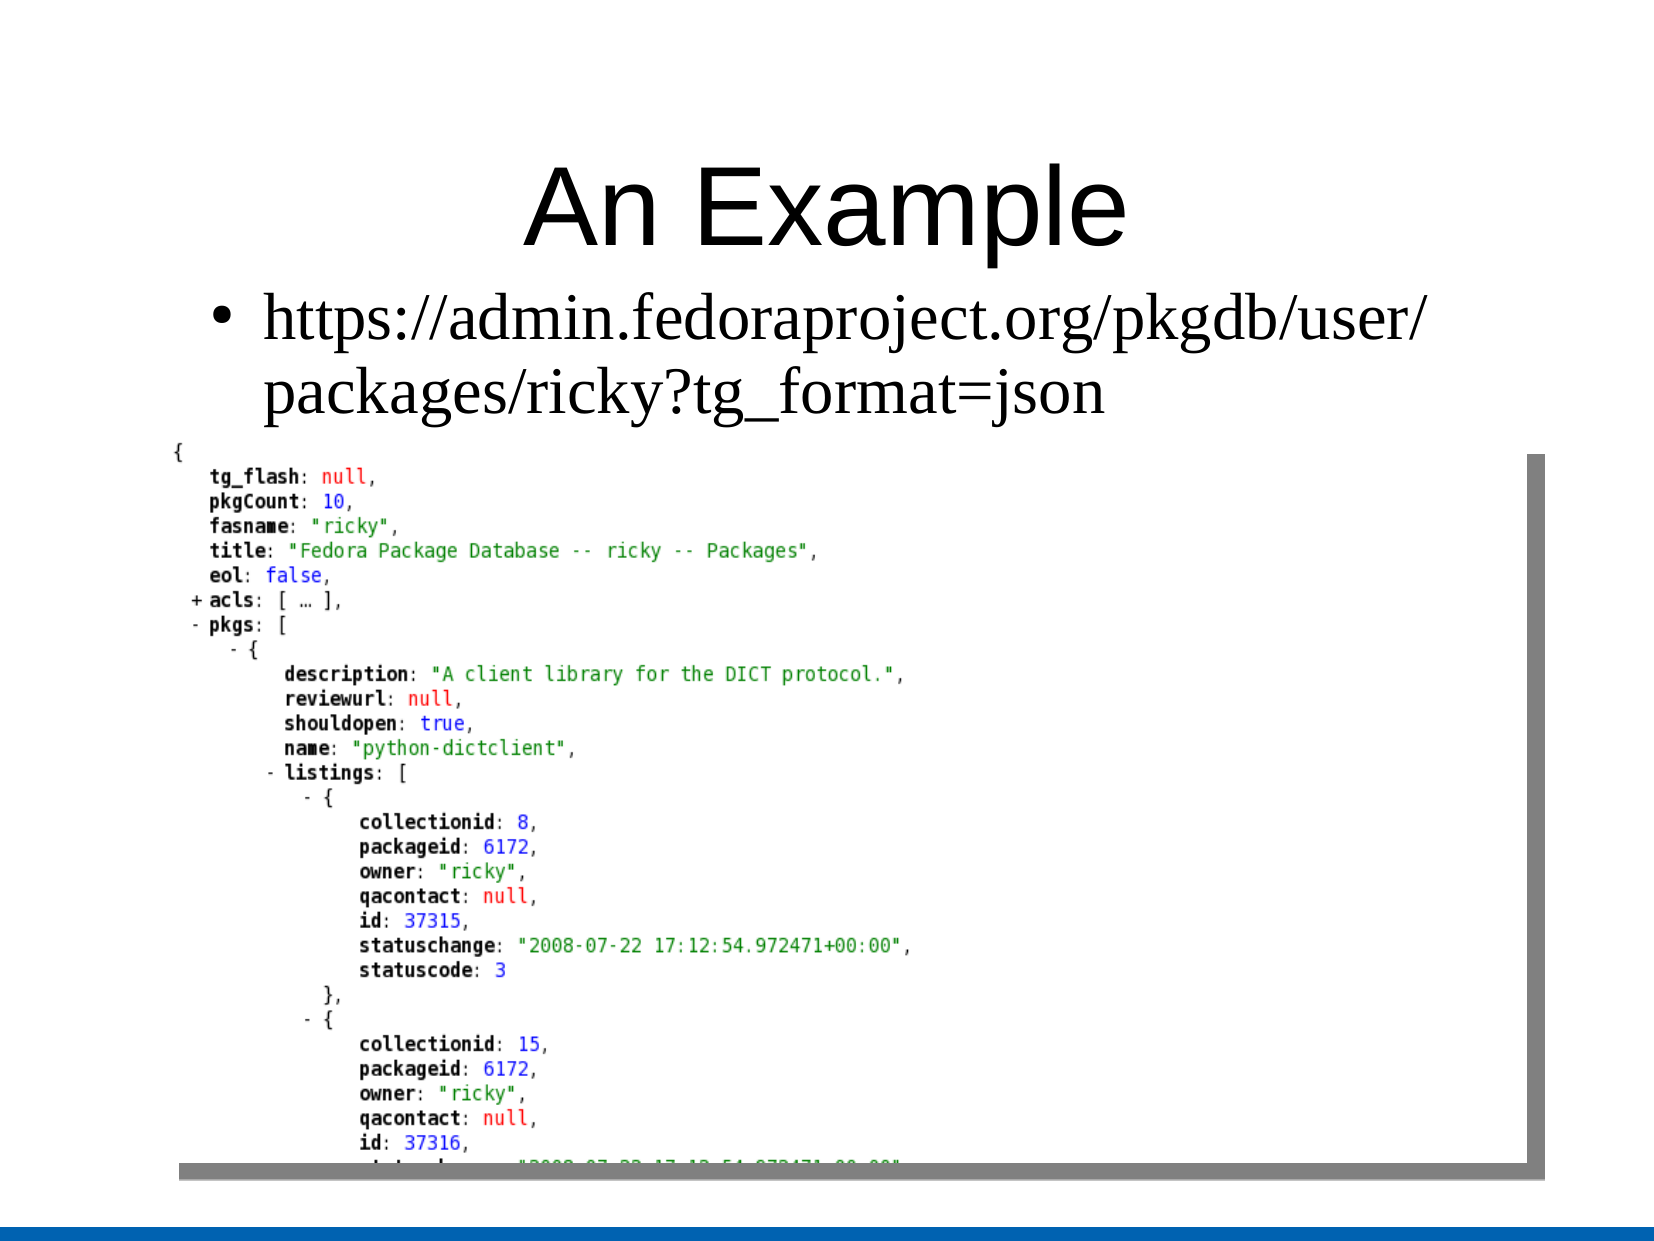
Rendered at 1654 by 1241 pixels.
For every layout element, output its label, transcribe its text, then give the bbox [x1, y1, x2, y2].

picture [161, 436, 1527, 1163]
title An Example [121, 110, 1533, 279]
list https://admin.fedoraproject.org/pkgdb/user/packages/ricky?tg_format=json [121, 279, 1533, 1047]
